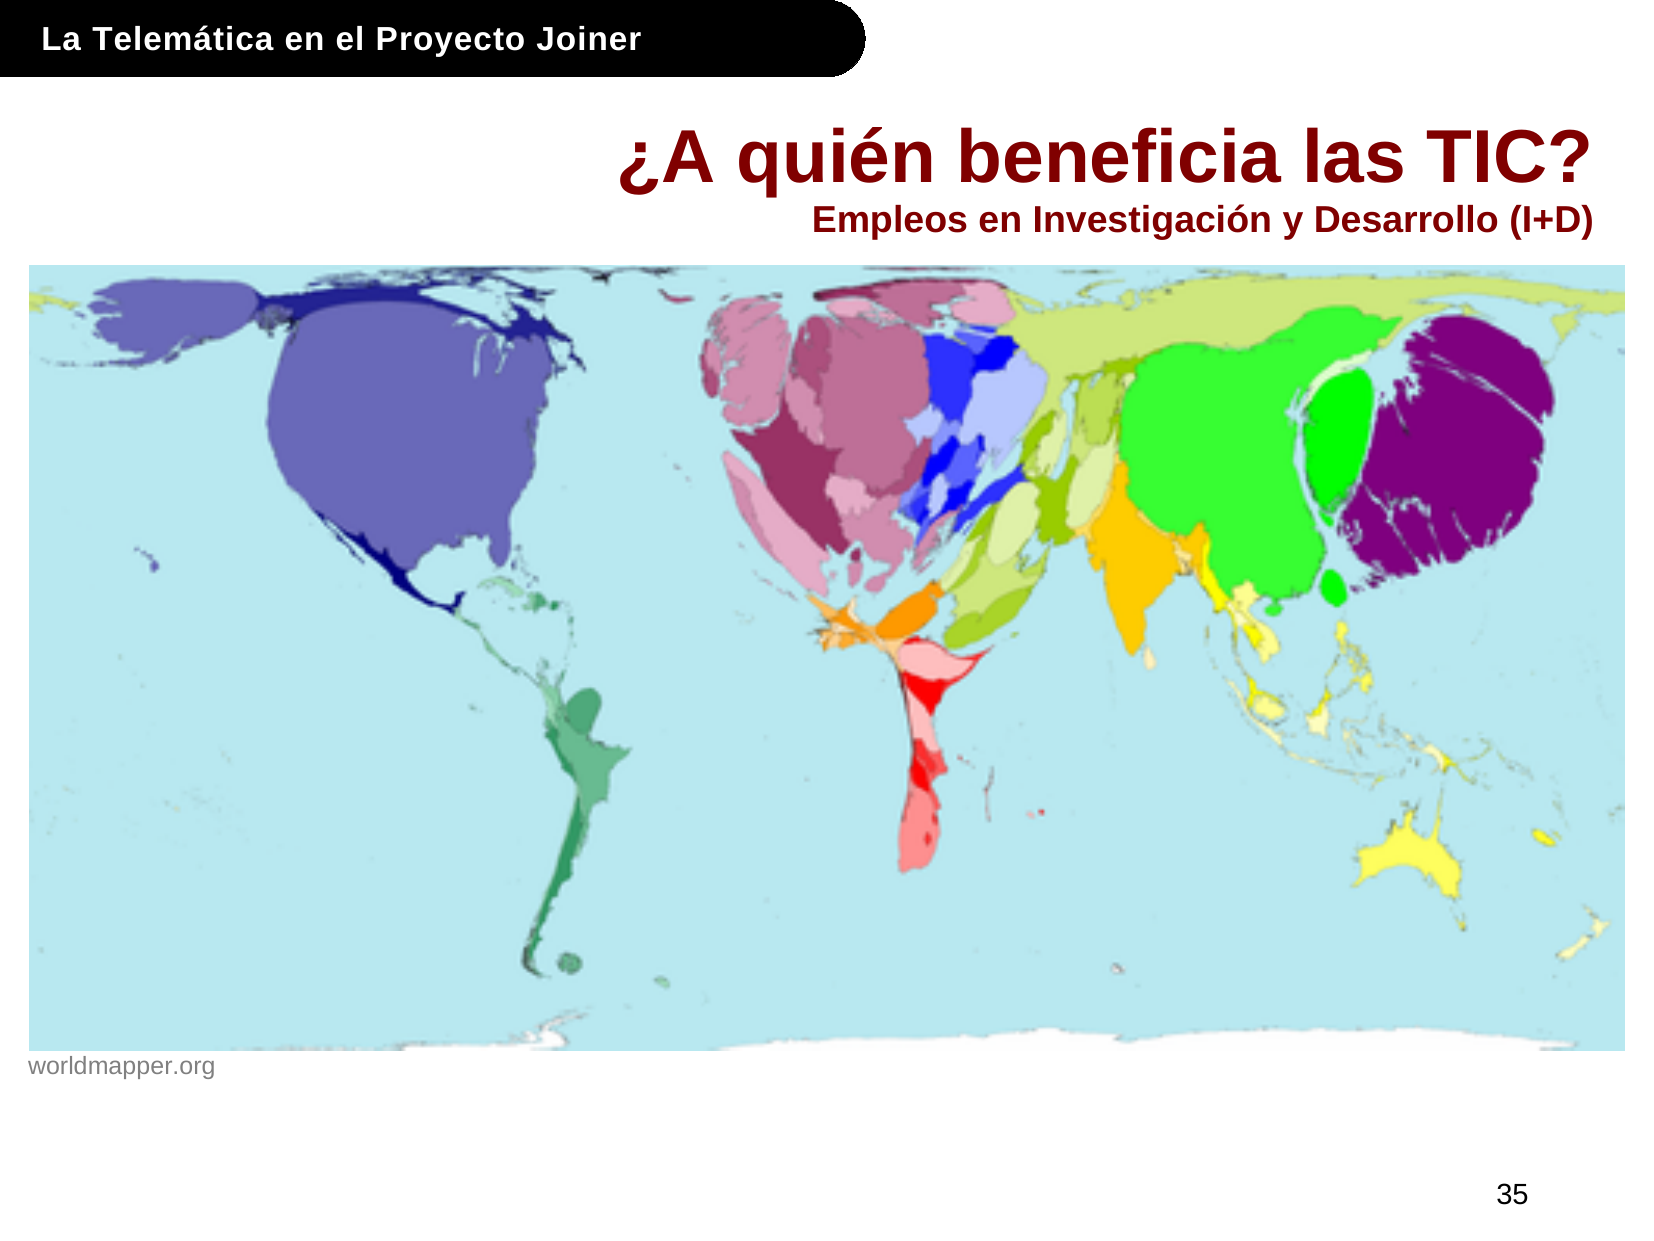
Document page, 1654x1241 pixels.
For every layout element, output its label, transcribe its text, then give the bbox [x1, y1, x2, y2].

picture [29, 265, 1625, 1051]
text_box worldmapper.org [28, 1051, 217, 1080]
title ¿A quién beneficia las TIC? Empleos en Investigación y Desarrollo (I+D) [118, 114, 1595, 241]
